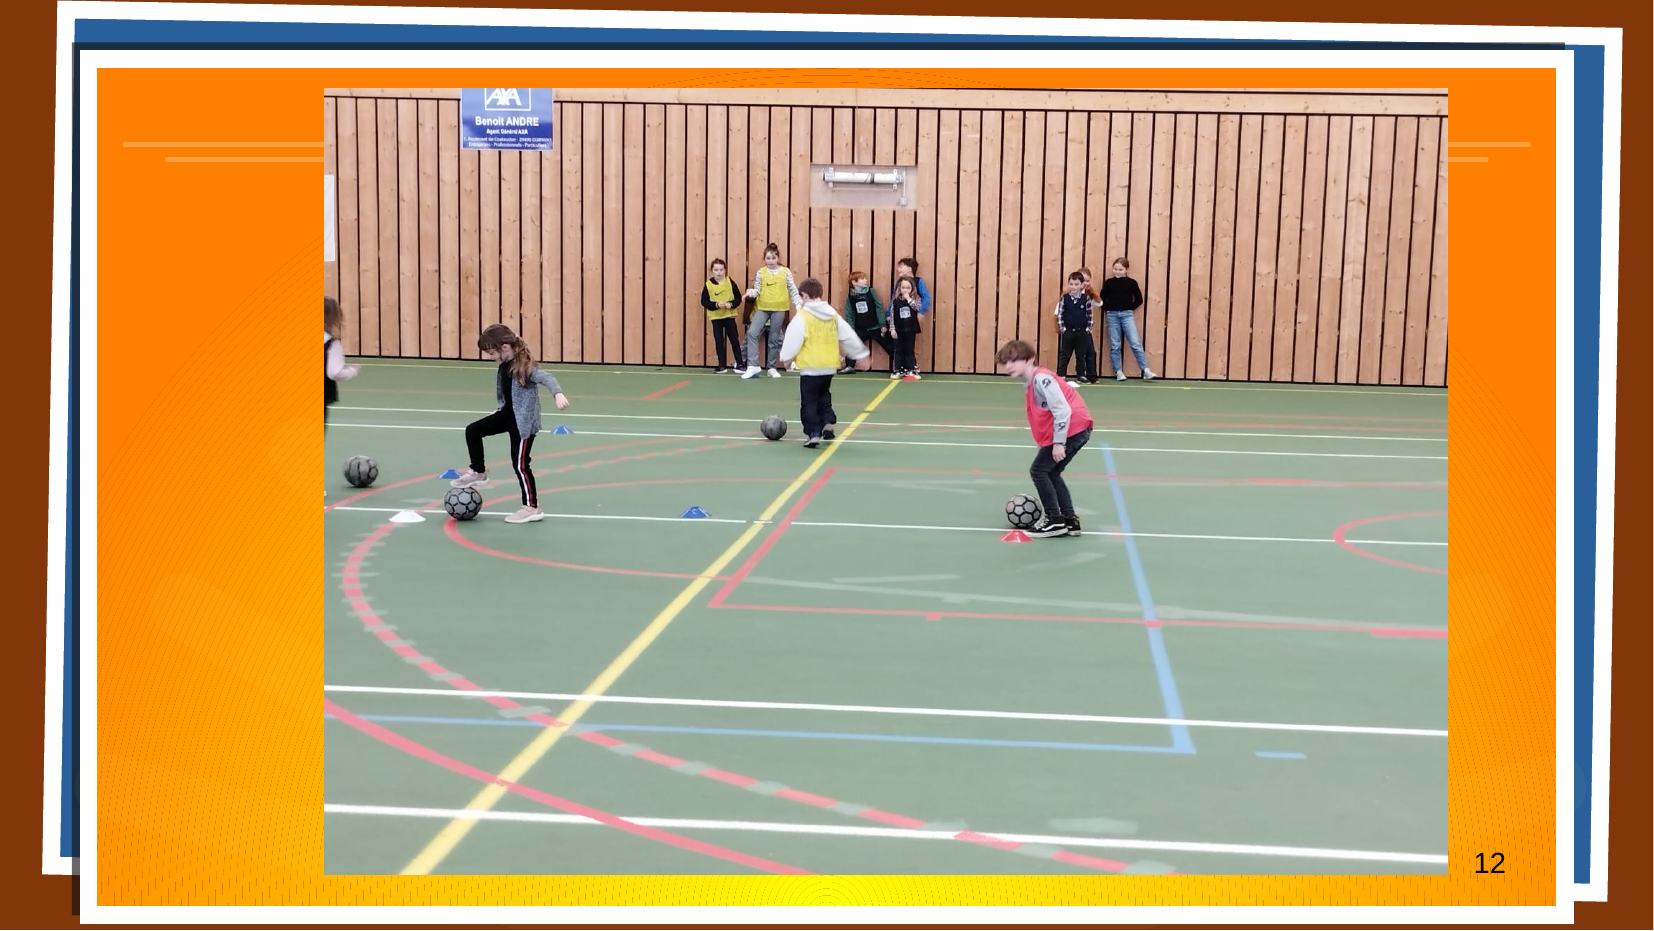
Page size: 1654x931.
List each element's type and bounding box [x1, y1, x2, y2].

picture [324, 88, 1448, 875]
